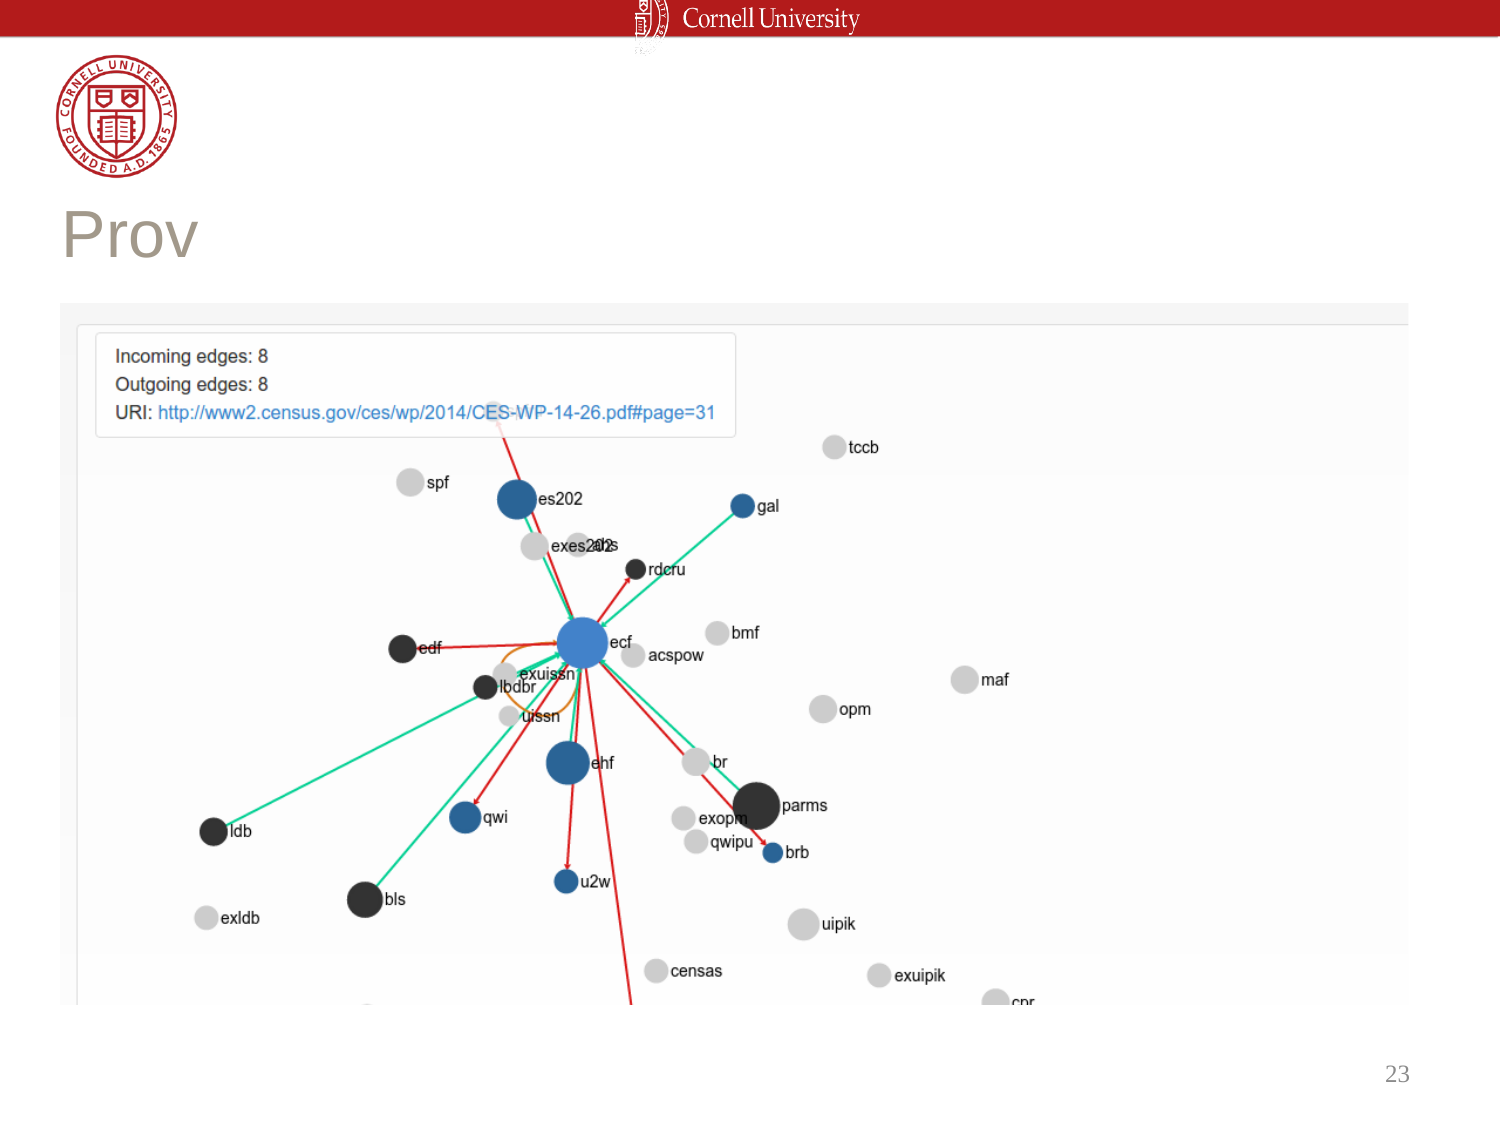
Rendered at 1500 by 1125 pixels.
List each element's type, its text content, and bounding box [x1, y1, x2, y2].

picture [50, 50, 195, 174]
slide_number <number> [1074, 1042, 1425, 1103]
title Prov [46, 174, 1471, 288]
picture [635, 0, 860, 60]
picture [60, 303, 1409, 1006]
